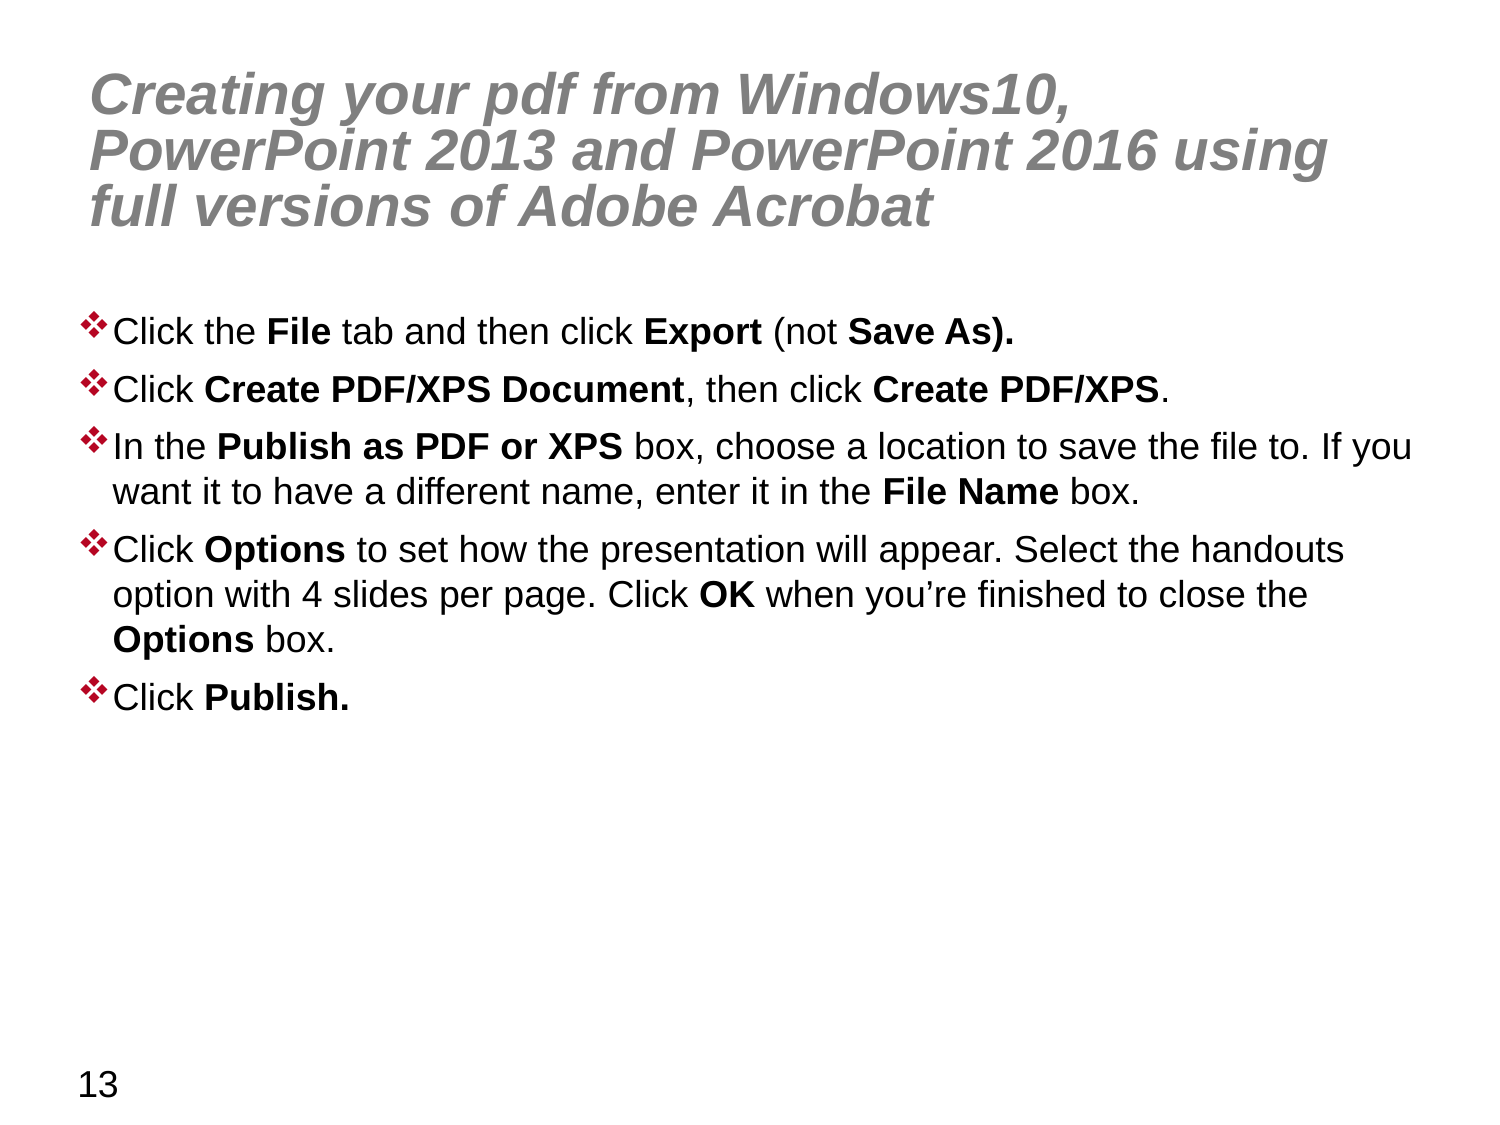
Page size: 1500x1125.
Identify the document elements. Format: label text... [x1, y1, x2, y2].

text_box Click the File tab and then click Export (not Save As). Click Create PDF/XPS Document, then click Create PDF/XPS. In the Publish as PDF or XPS box, choose a location to save the file to. If you want it to have a different name, enter it in the File Name box. Click Options to set how the presentation will appear. Select the handouts option with 4 slides per page. Click OK when you’re finished to close the Options box. Click Publish. [62, 299, 1438, 1088]
text_box Creating your pdf from Windows10, PowerPoint 2013 and PowerPoint 2016 using full versions of Adobe Acrobat [74, 62, 1425, 263]
text_box <number> [62, 1037, 1463, 1113]
